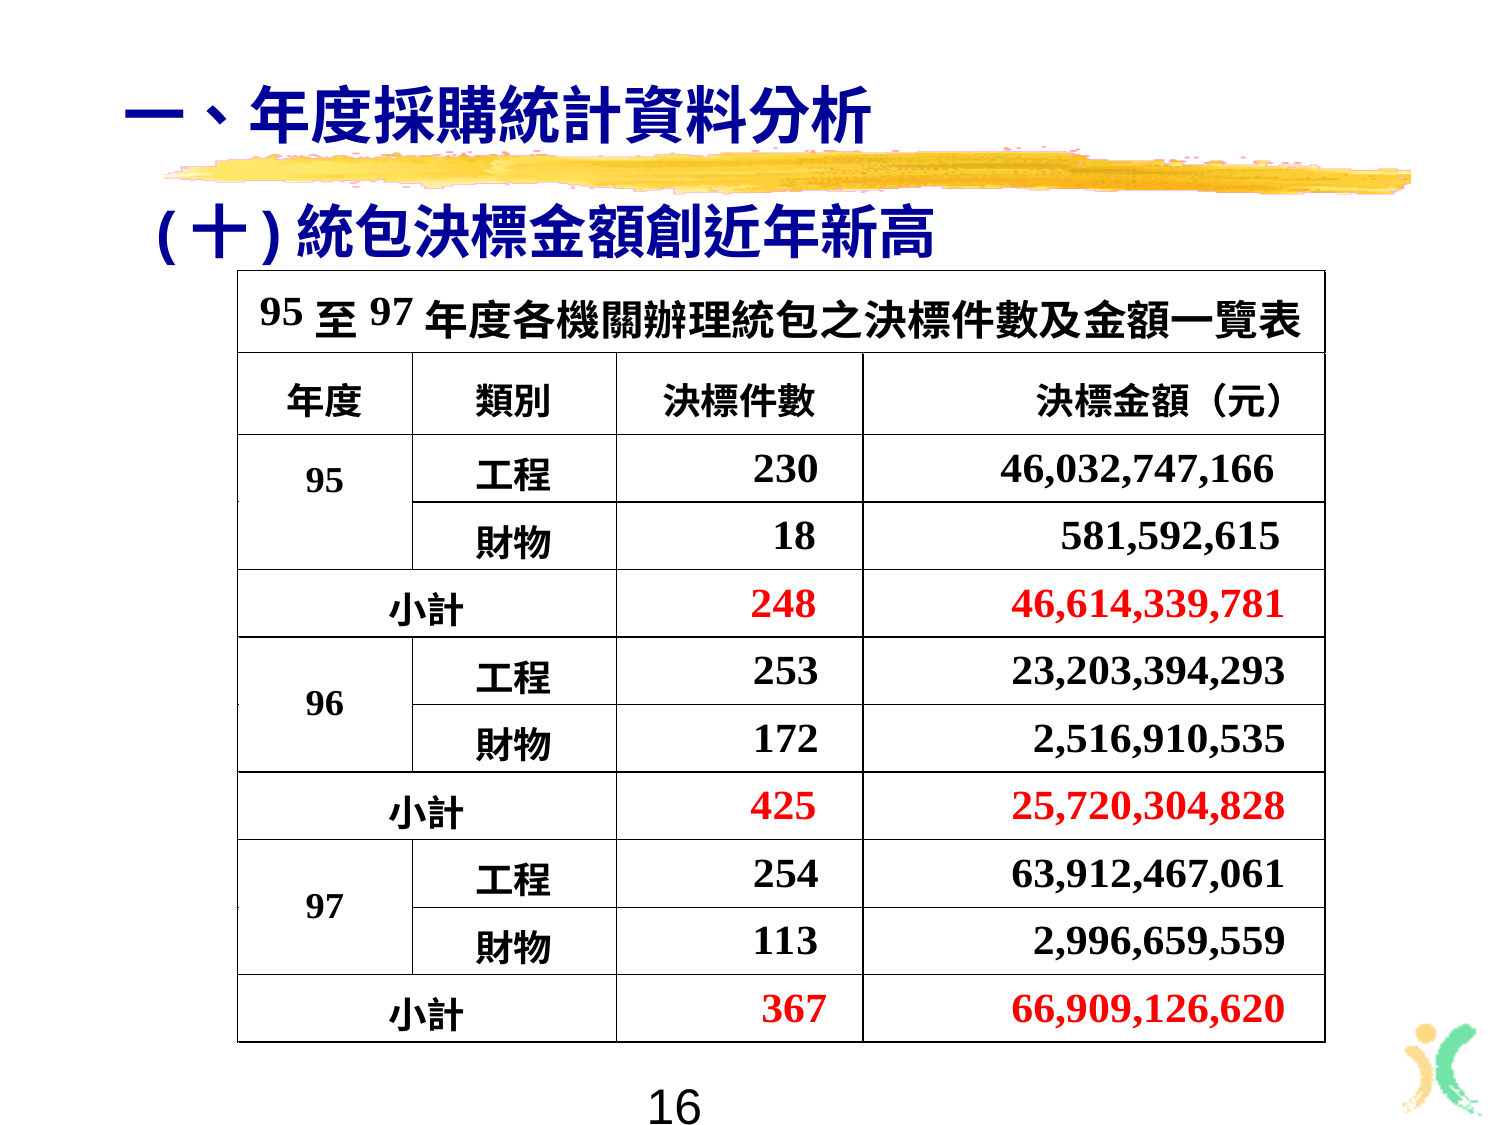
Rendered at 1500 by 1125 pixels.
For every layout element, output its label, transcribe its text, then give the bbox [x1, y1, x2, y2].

chart [66, 270, 1333, 1079]
text_box (十)統包決標金額創近年新高 [126, 187, 968, 273]
picture [164, 141, 1411, 205]
text_box 一、年度採購統計資料分析 [41, 68, 956, 159]
